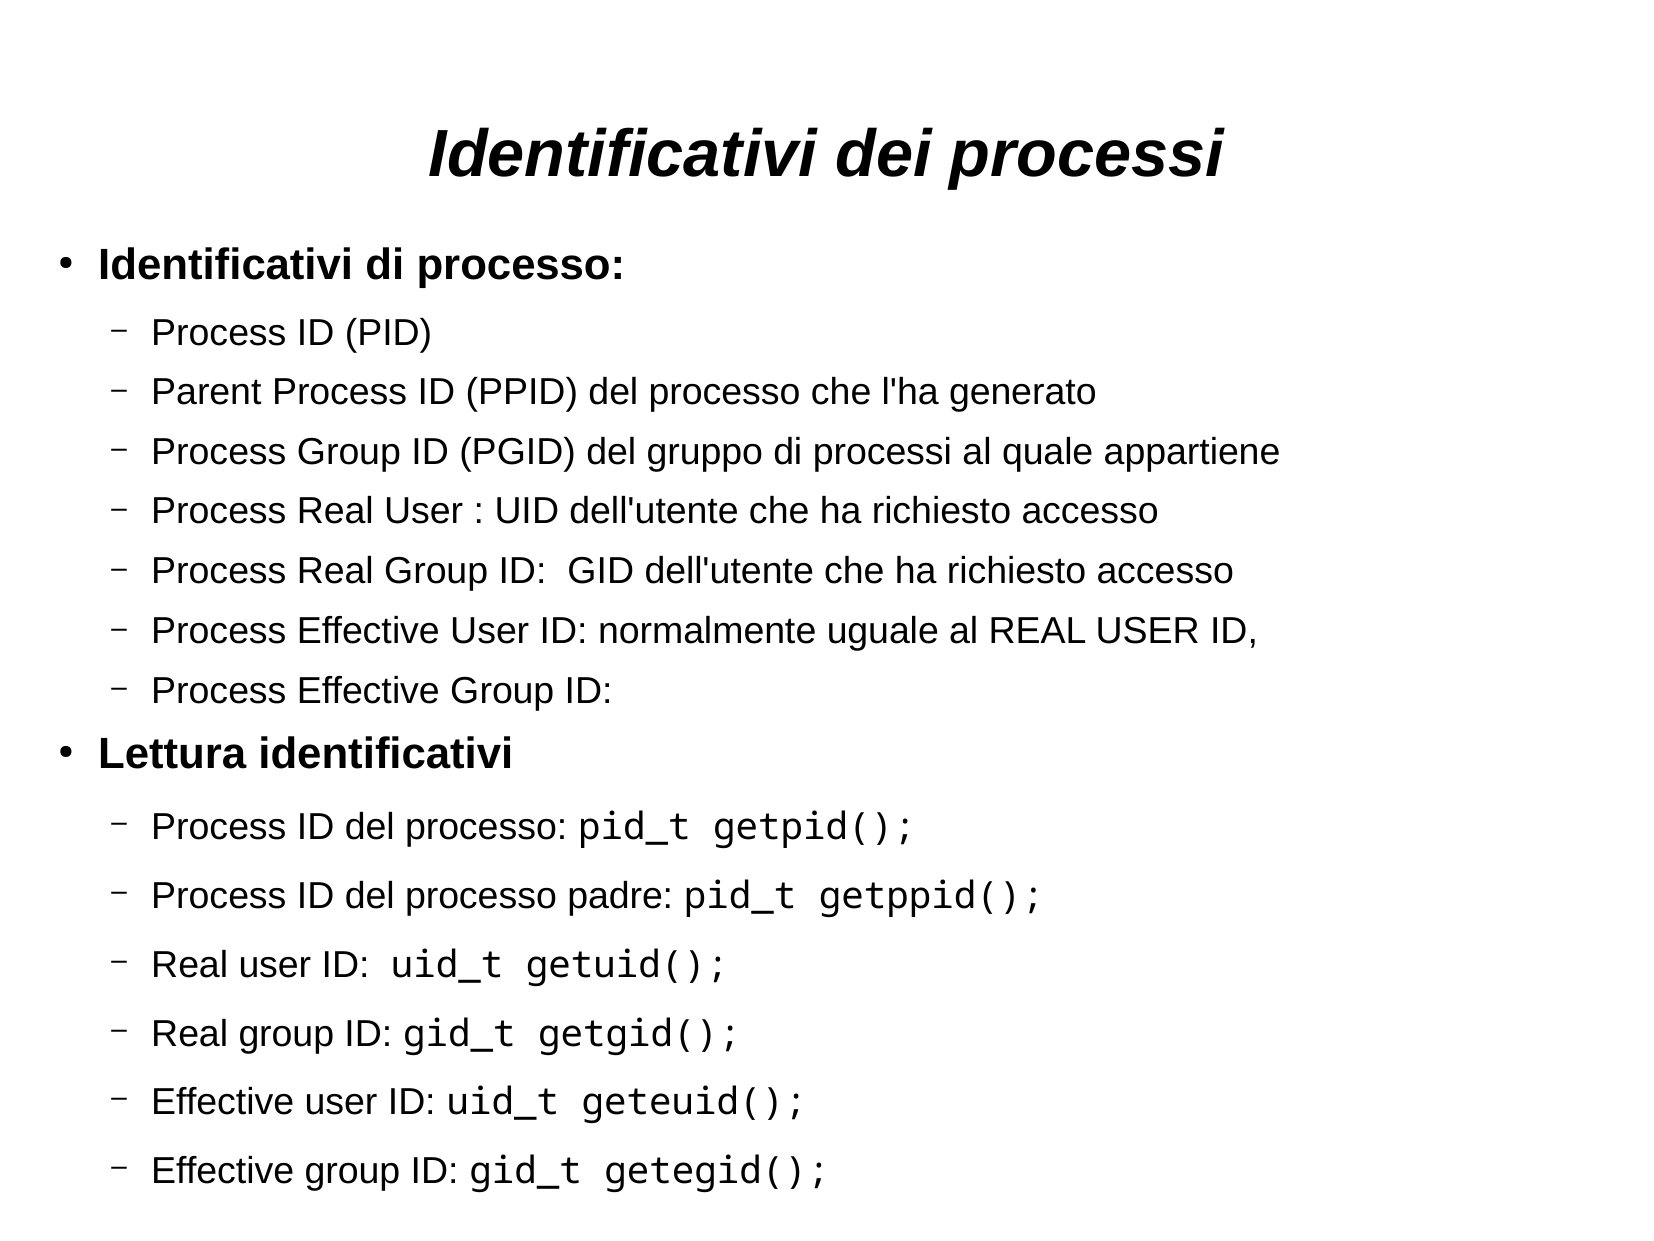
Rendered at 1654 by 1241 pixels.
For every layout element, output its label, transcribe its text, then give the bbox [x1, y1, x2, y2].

list Identificativi di processo: Process ID (PID) Parent Process ID (PPID) del processo che l'ha generato Process Group ID (PGID) del gruppo di processi al quale appartiene Process Real User : UID dell'utente che ha richiesto accesso Process Real Group ID: GID dell'utente che ha richiesto accesso Process Effective User ID: normalmente uguale al REAL USER ID, Process Effective Group ID: Lettura identificativi Process ID del processo: pid_t getpid(); Process ID del processo padre: pid_t getppid(); Real user ID: uid_t getuid(); Real group ID: gid_t getgid(); Effective user ID: uid_t geteuid(); Effective group ID: gid_t getegid(); [45, 240, 1621, 1201]
title Identificativi dei processi [82, 49, 1571, 240]
